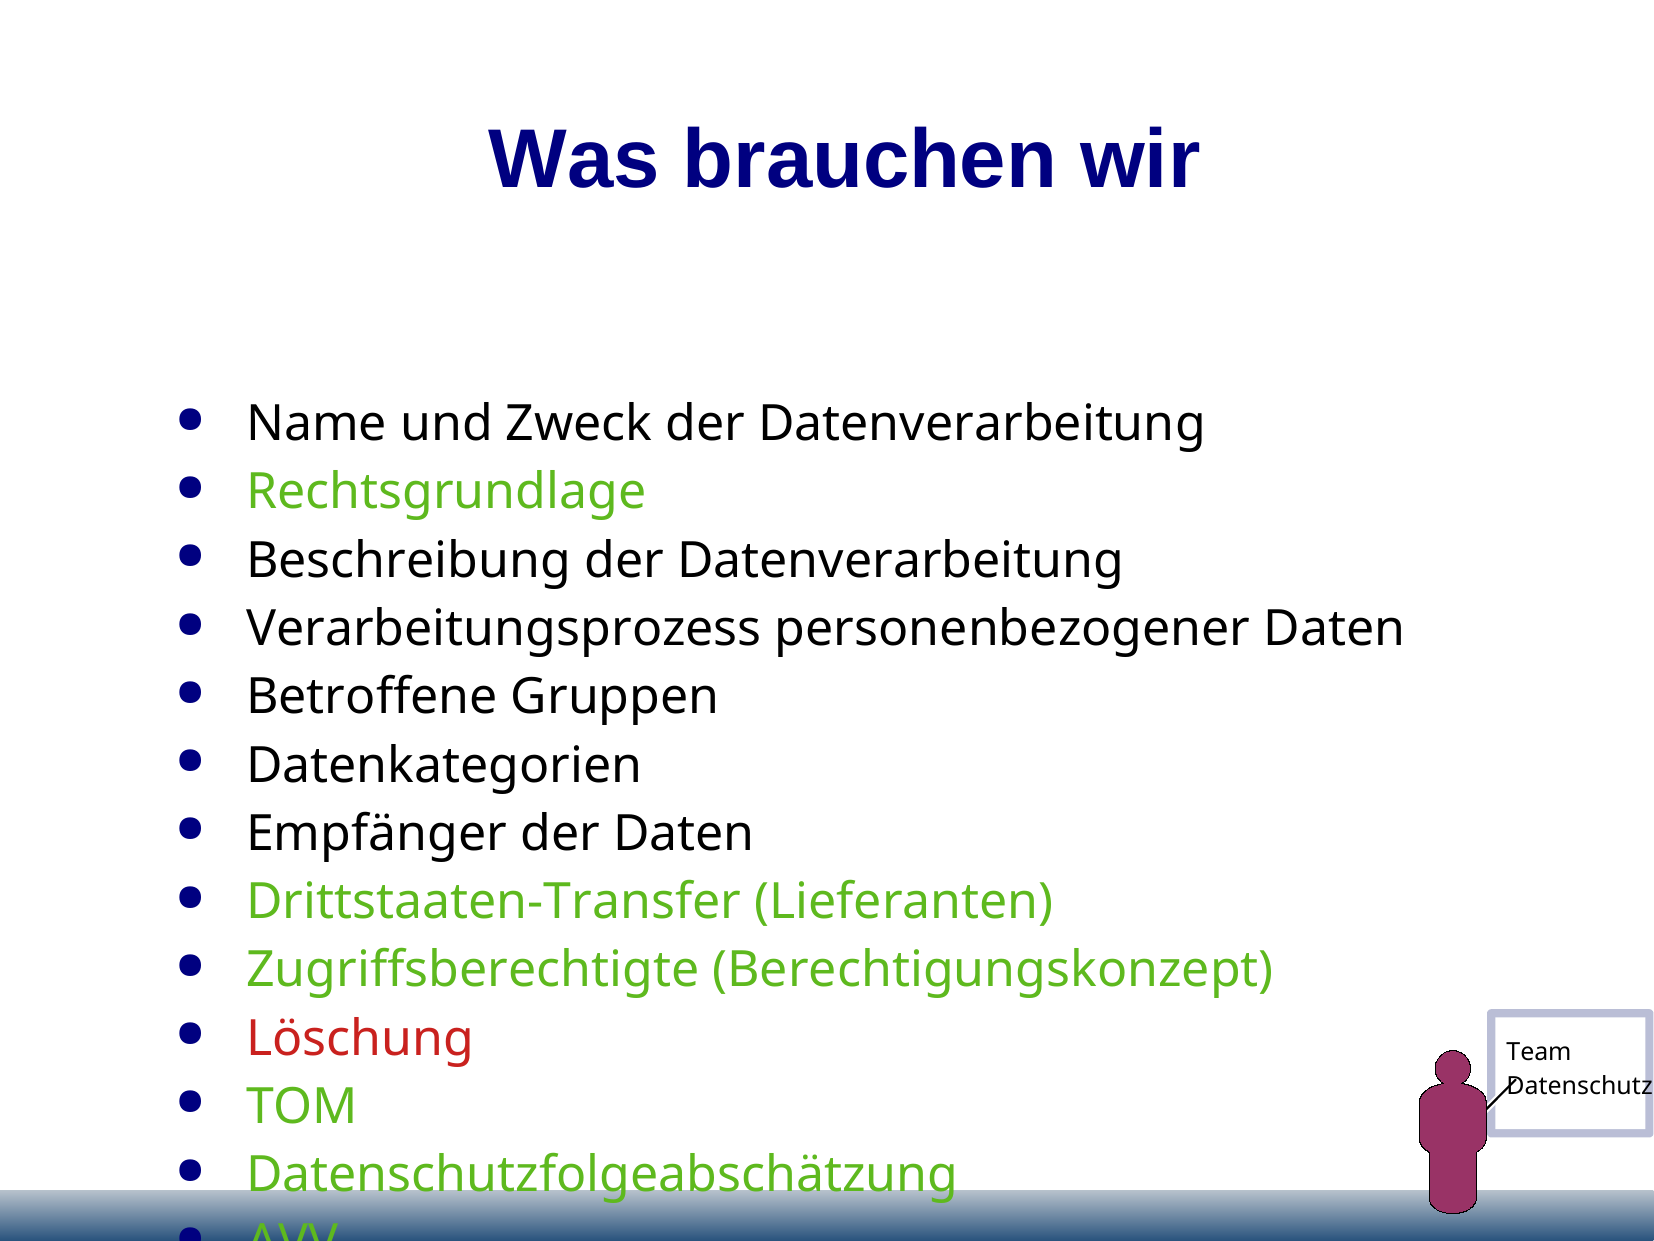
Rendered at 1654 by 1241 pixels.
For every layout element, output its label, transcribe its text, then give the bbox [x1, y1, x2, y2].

text_box Team Datenschutz [1506, 1033, 1645, 1079]
title Was brauchen wir [156, 55, 1534, 263]
list Name und Zweck der Datenverarbeitung Rechtsgrundlage Beschreibung der Datenverarbeitung Verarbeitungsprozess personenbezogener Daten Betroffene Gruppen Datenkategorien Empfänger der Daten Drittstaaten-Transfer (Lieferanten) Zugriffsberechtigte (Berechtigungskonzept) Löschung TOM Datenschutzfolgeabschätzung AVV [151, 387, 1532, 1169]
